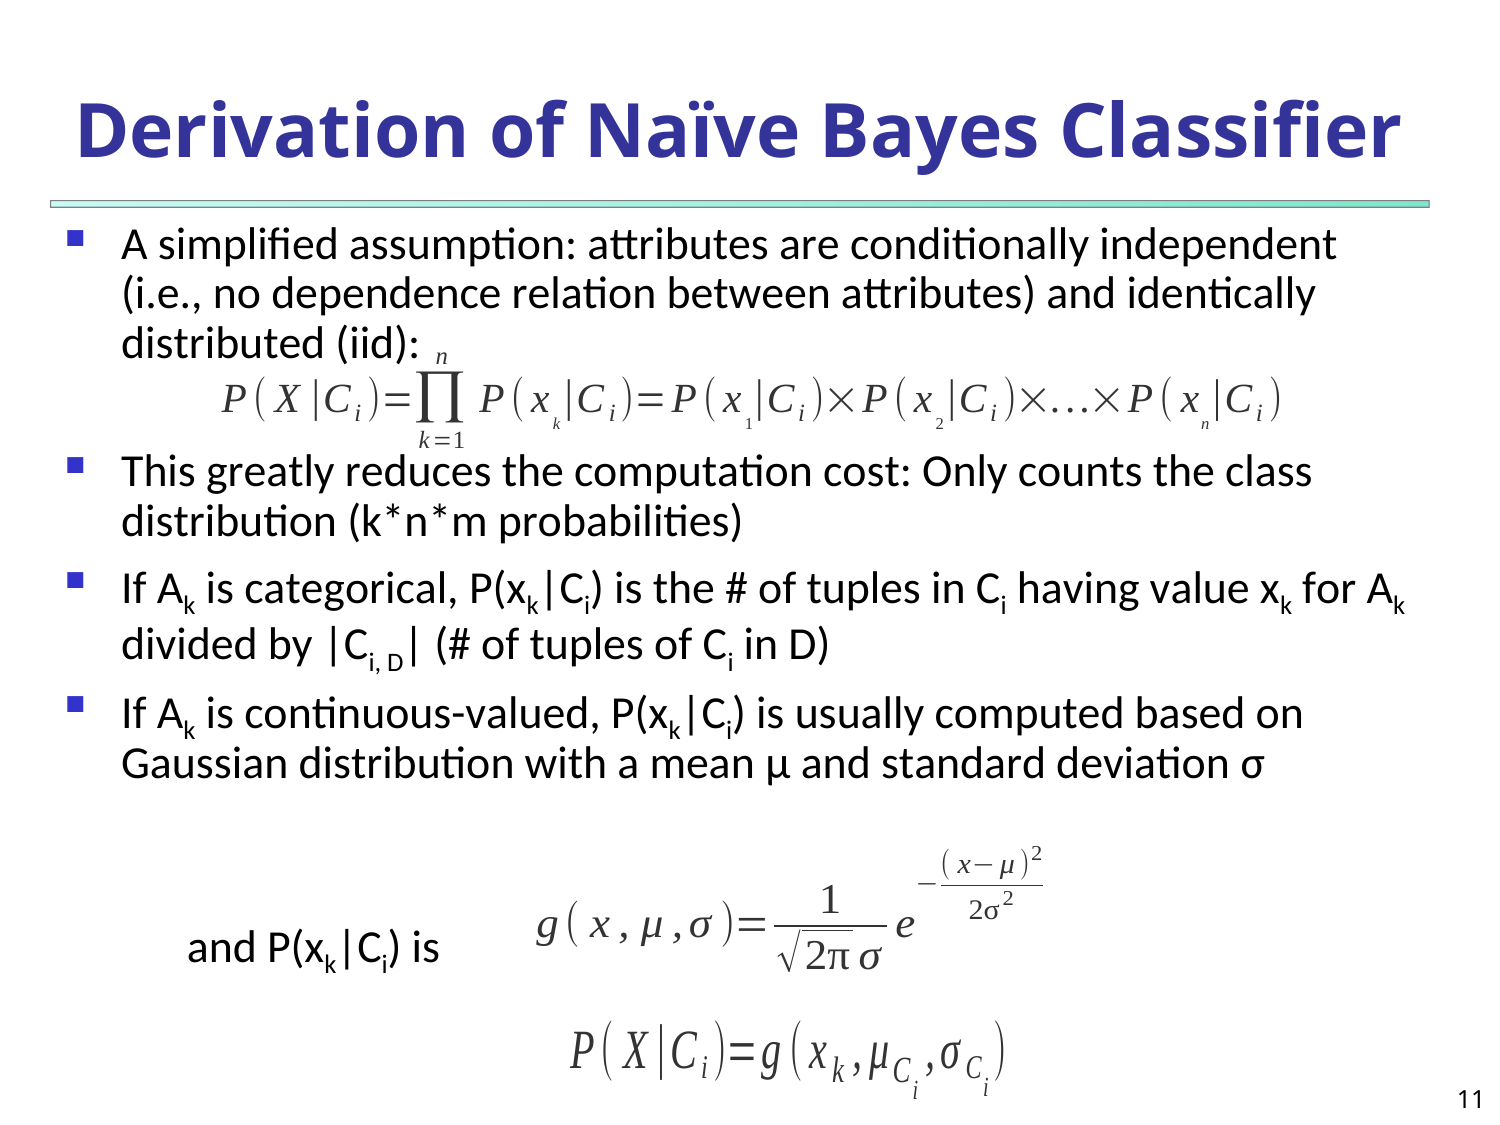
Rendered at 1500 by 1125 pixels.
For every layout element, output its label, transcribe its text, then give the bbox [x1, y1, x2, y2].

chart [557, 1016, 1021, 1104]
text_box [399, 312, 1413, 460]
list A simplified assumption: attributes are conditionally independent (i.e., no dependence relation between attributes) and identically distributed (iid): This greatly reduces the computation cost: Only counts the class distribution (k*n*m probabilities) If Ak is categorical, P(xk|Ci) is the # of tuples in Ci having value xk for Ak divided by |Ci, D| (# of tuples of Ci in D) If Ak is continuous-valued, P(xk|Ci) is usually computed based on Gaussian distribution with a mean μ and standard deviation σ and P(xk|Ci) is [49, 212, 1425, 1098]
text_box <number> [1187, 1062, 1500, 1125]
title Derivation of Naïve Bayes Classifier [50, 0, 1429, 181]
text_box [522, 842, 1060, 980]
chart [212, 342, 1290, 454]
